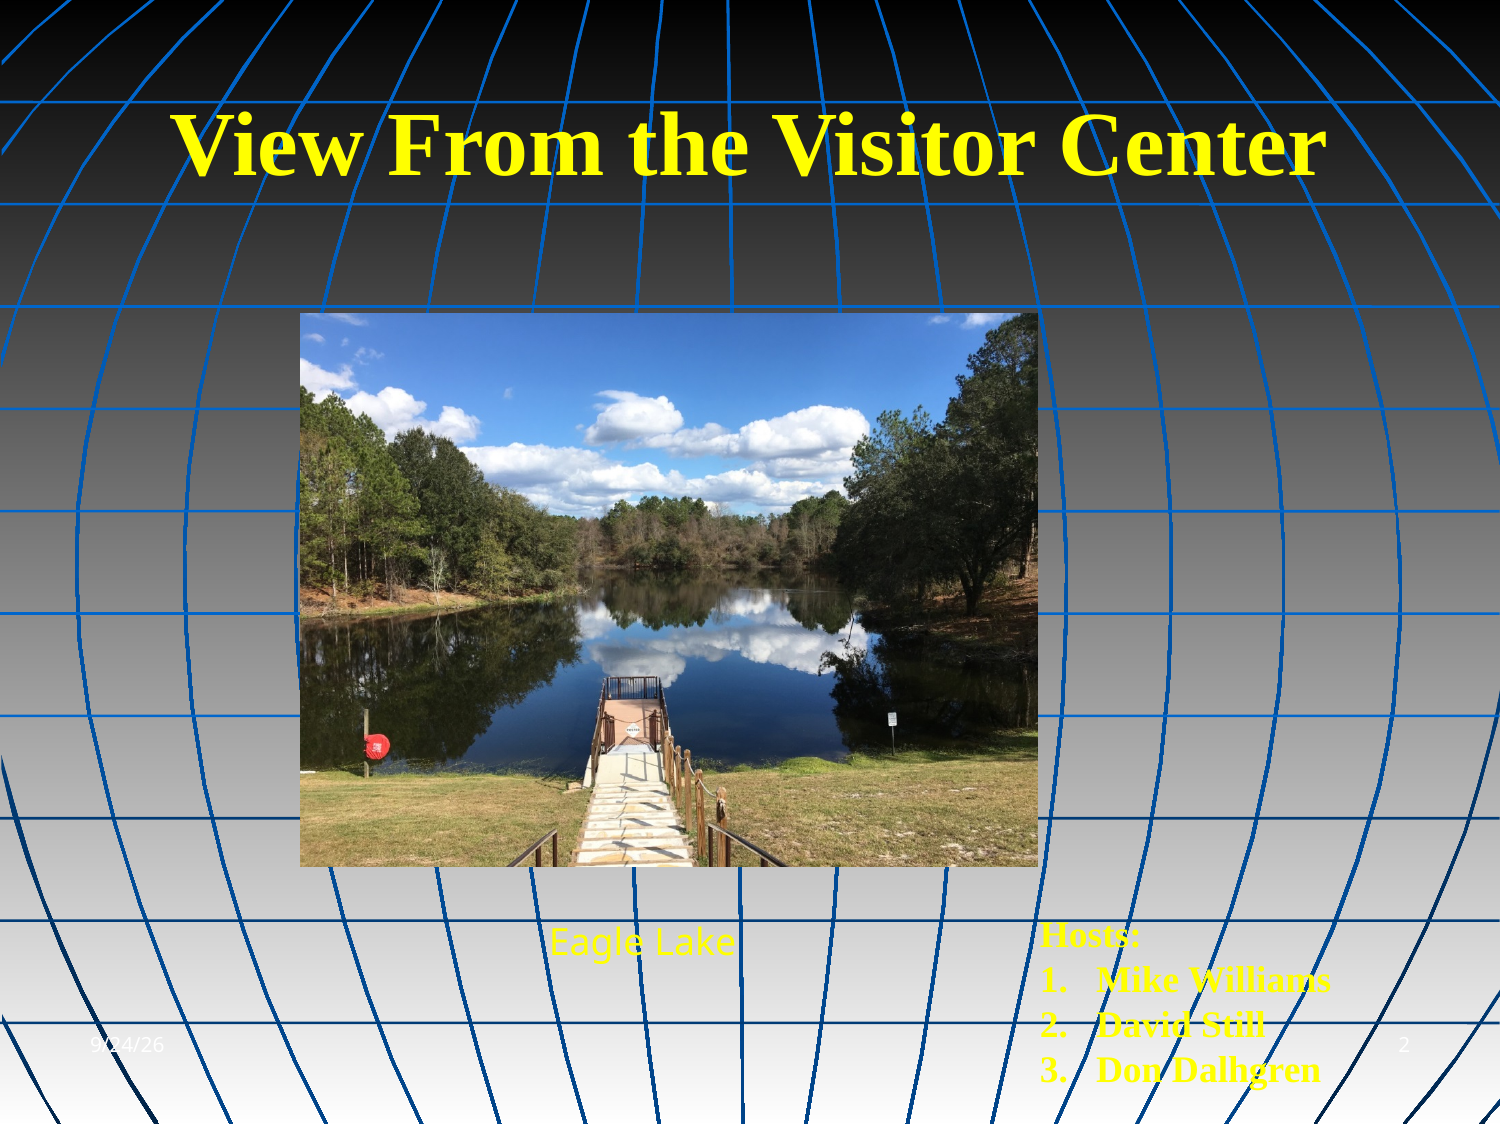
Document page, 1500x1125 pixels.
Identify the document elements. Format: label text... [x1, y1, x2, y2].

text_box Eagle Lake [534, 910, 752, 971]
text_box Hosts: Mike Williams David Still Don Dalhgren [1024, 903, 1400, 1098]
slide_number 6/27/17 [75, 1024, 425, 1100]
picture [300, 313, 1038, 867]
title View From the Visitor Center [75, 45, 1425, 233]
slide_number <number> [1074, 1024, 1425, 1100]
